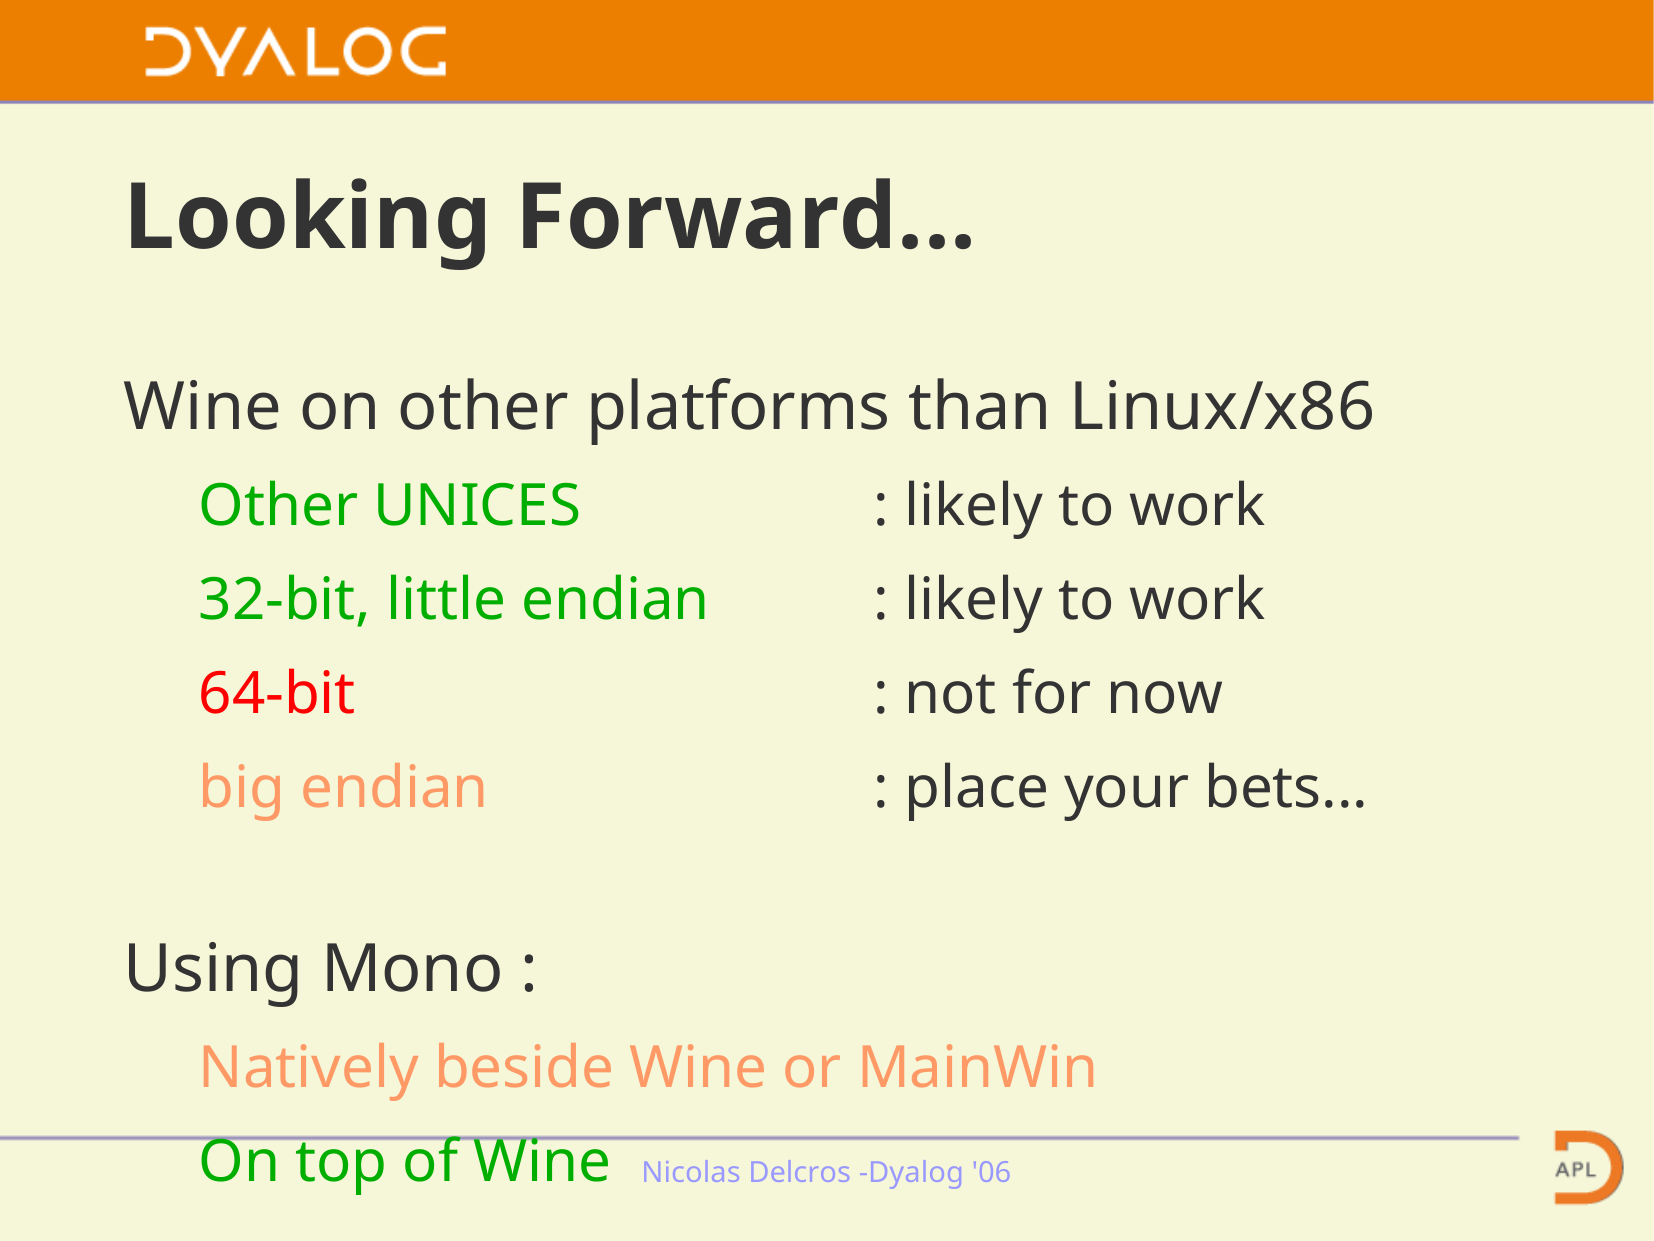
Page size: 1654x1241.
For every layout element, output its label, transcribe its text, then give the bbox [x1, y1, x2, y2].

list Wine on other platforms than Linux/x86 Other UNICES : likely to work 32-bit, little endian : likely to work 64-bit : not for now big endian : place your bets... Using Mono : Natively beside Wine or MainWin On top of Wine [124, 358, 1530, 1103]
title Looking Forward... [124, 83, 1530, 344]
picture [0, 0, 1654, 1241]
